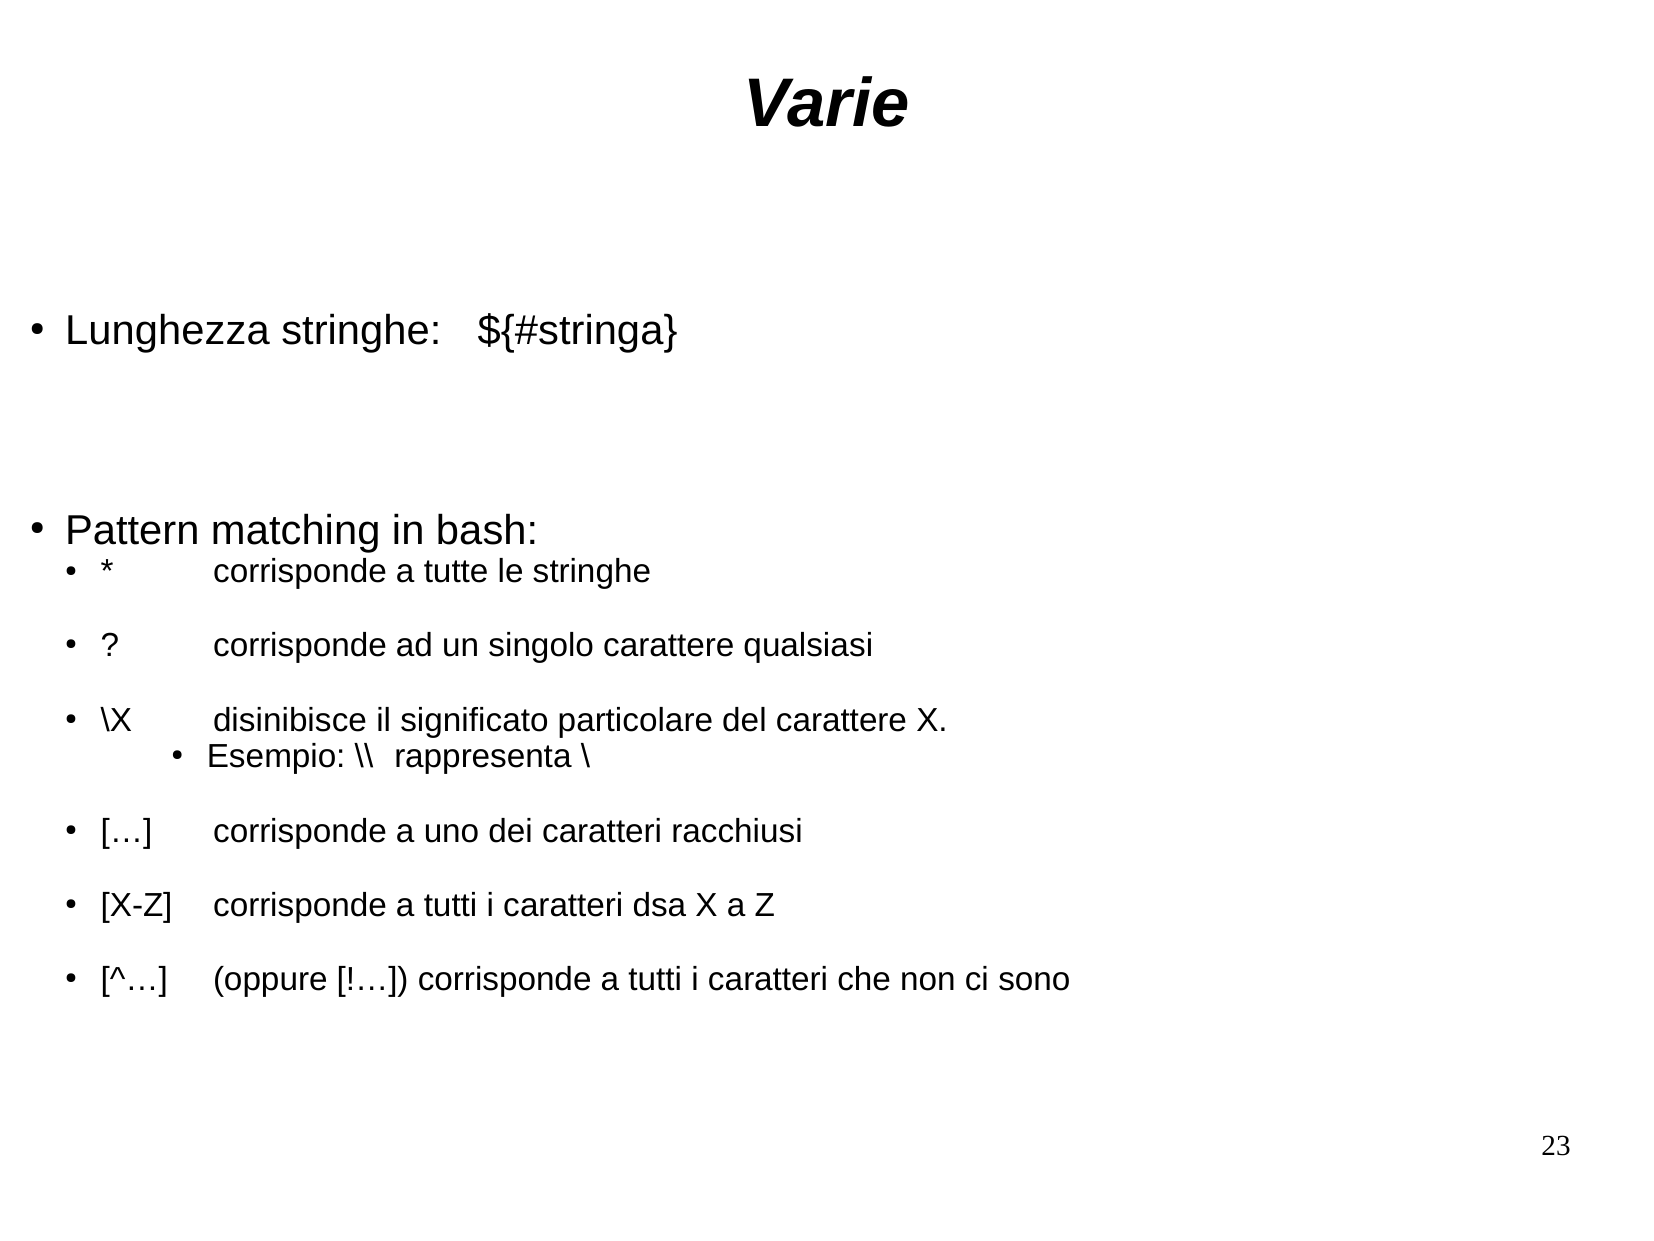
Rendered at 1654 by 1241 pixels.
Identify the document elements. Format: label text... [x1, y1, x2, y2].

title Varie [82, 50, 1571, 160]
text_box Lunghezza stringhe: ${#stringa} Pattern matching in bash: * corrisponde a tutte le stringhe ? corrisponde ad un singolo carattere qualsiasi \X disinibisce il significato particolare del carattere X. Esempio: \\ rappresenta \ […] corrisponde a uno dei caratteri racchiusi [X-Z] corrisponde a tutti i caratteri dsa X a Z [^…] (oppure [!…]) corrisponde a tutti i caratteri che non ci sono [15, 160, 1636, 1028]
